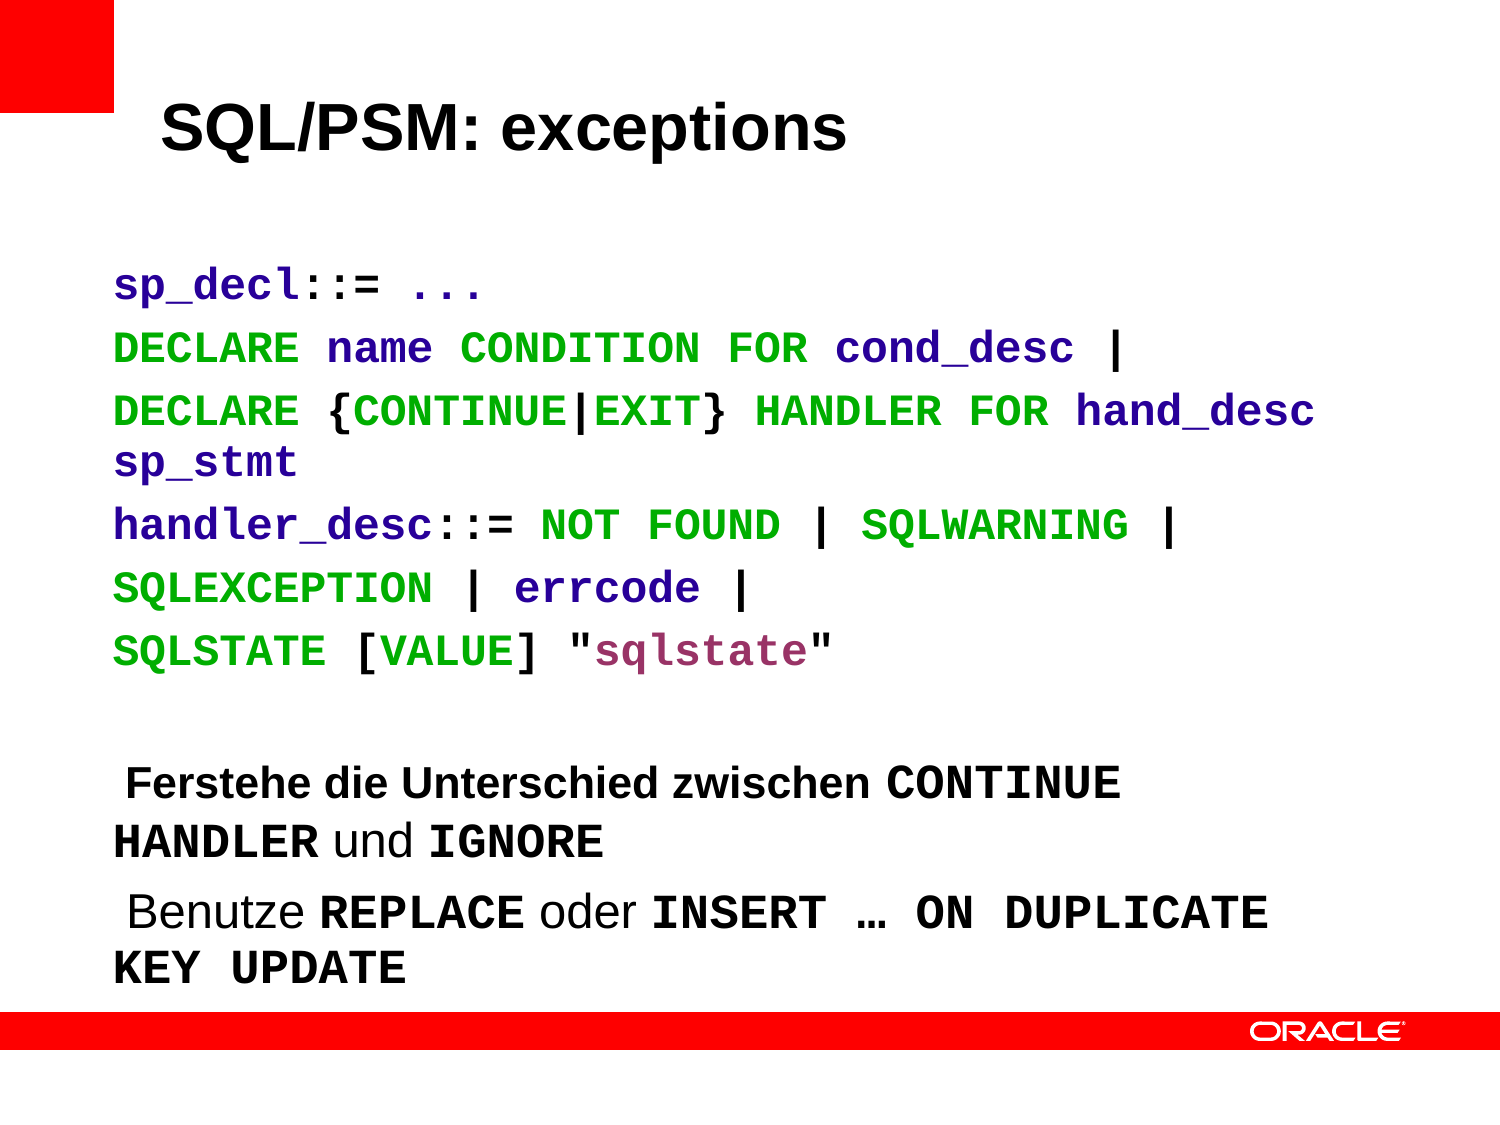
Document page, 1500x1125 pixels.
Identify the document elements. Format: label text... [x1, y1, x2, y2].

list sp_decl::= ... DECLARE name CONDITION FOR cond_desc | DECLARE {CONTINUE|EXIT} HANDLER FOR hand_desc sp_stmt handler_desc::= NOT FOUND | SQLWARNING | SQLEXCEPTION | errcode | SQLSTATE [VALUE] "sqlstate" Ferstehe die Unterschied zwischen CONTINUE HANDLER und IGNORE Benutze REPLACE oder INSERT … ON DUPLICATE KEY UPDATE [112, 262, 1349, 1005]
picture [0, 1012, 1500, 1050]
title SQL/PSM: exceptions [145, 42, 1390, 213]
picture [0, 0, 114, 113]
